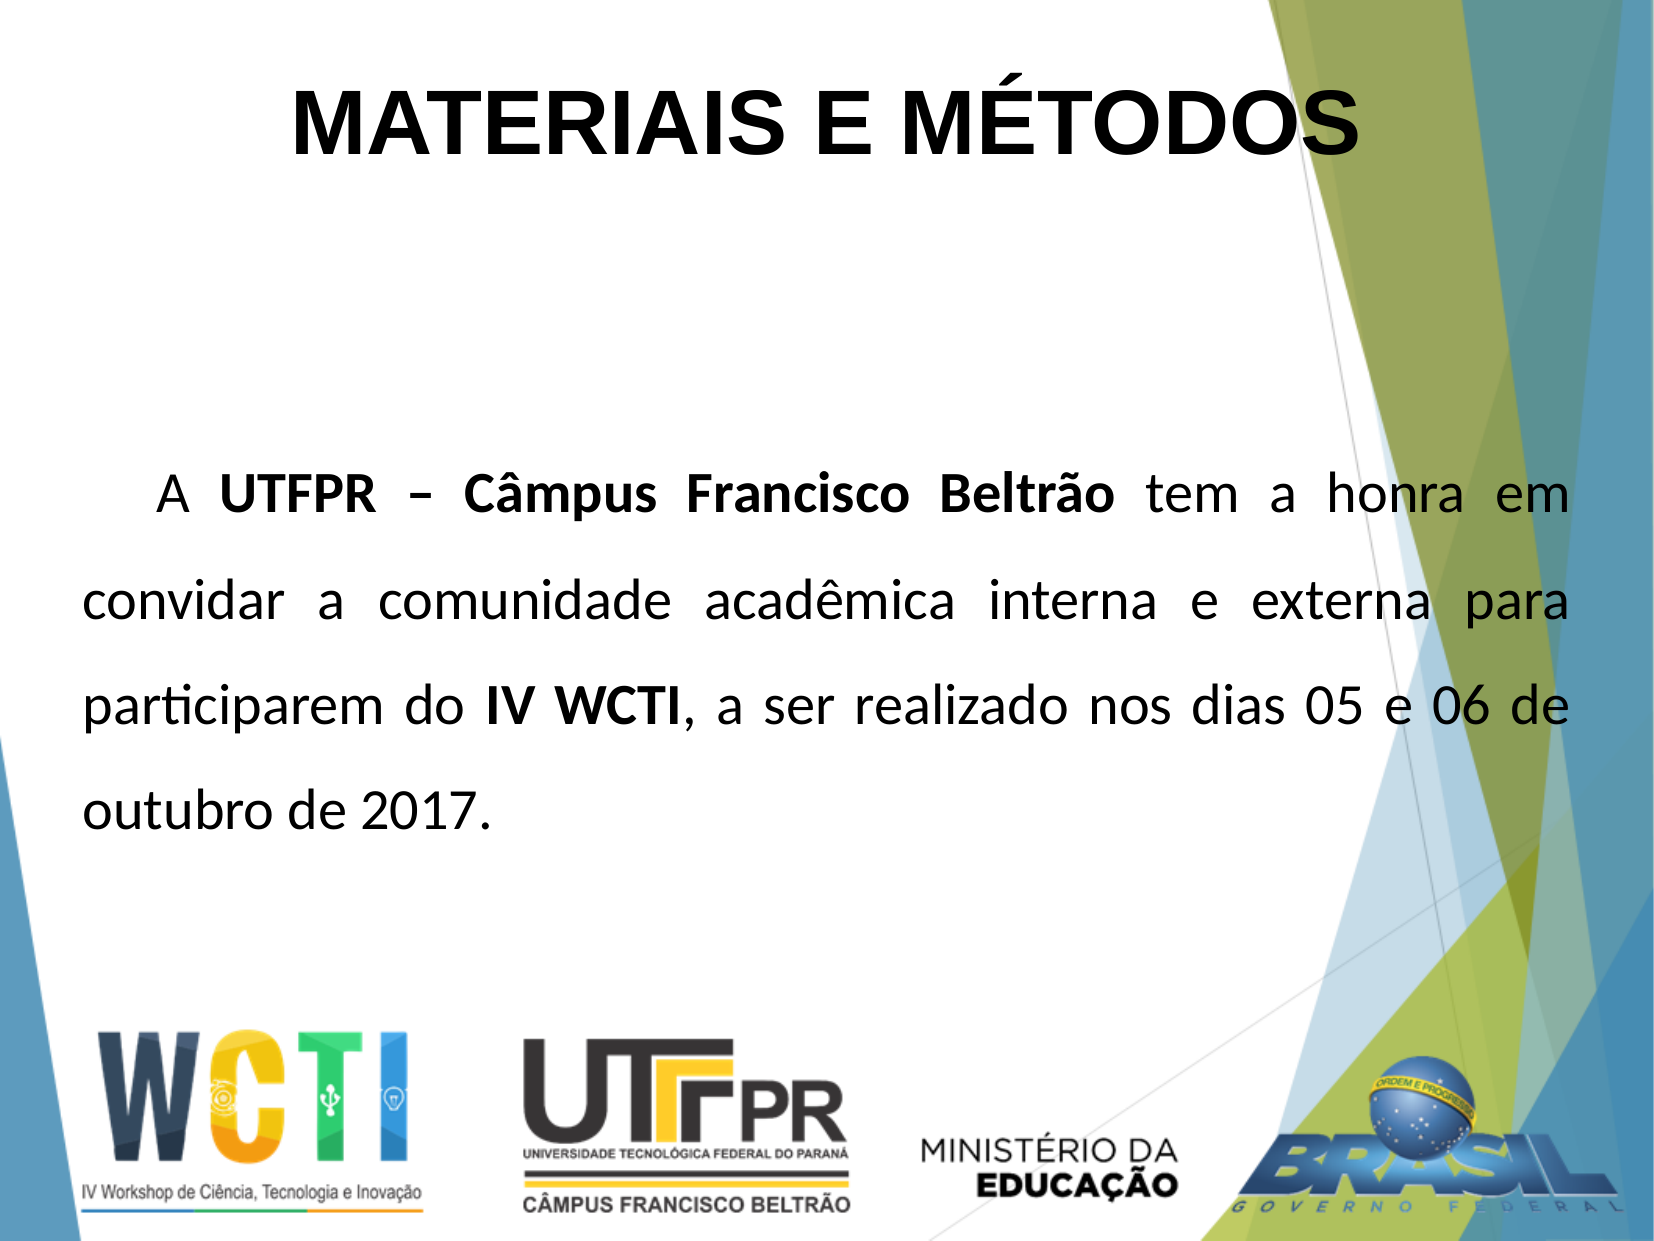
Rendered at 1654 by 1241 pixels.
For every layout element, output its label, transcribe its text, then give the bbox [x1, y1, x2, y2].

text_box A UTFPR – Câmpus Francisco Beltrão tem a honra em convidar a comunidade acadêmica interna e externa para participarem do IV WCTI, a ser realizado nos dias 05 e 06 de outubro de 2017. [82, 290, 1571, 957]
text_box MATERIAIS E MÉTODOS [82, 66, 1571, 169]
picture [0, 0, 1654, 1241]
